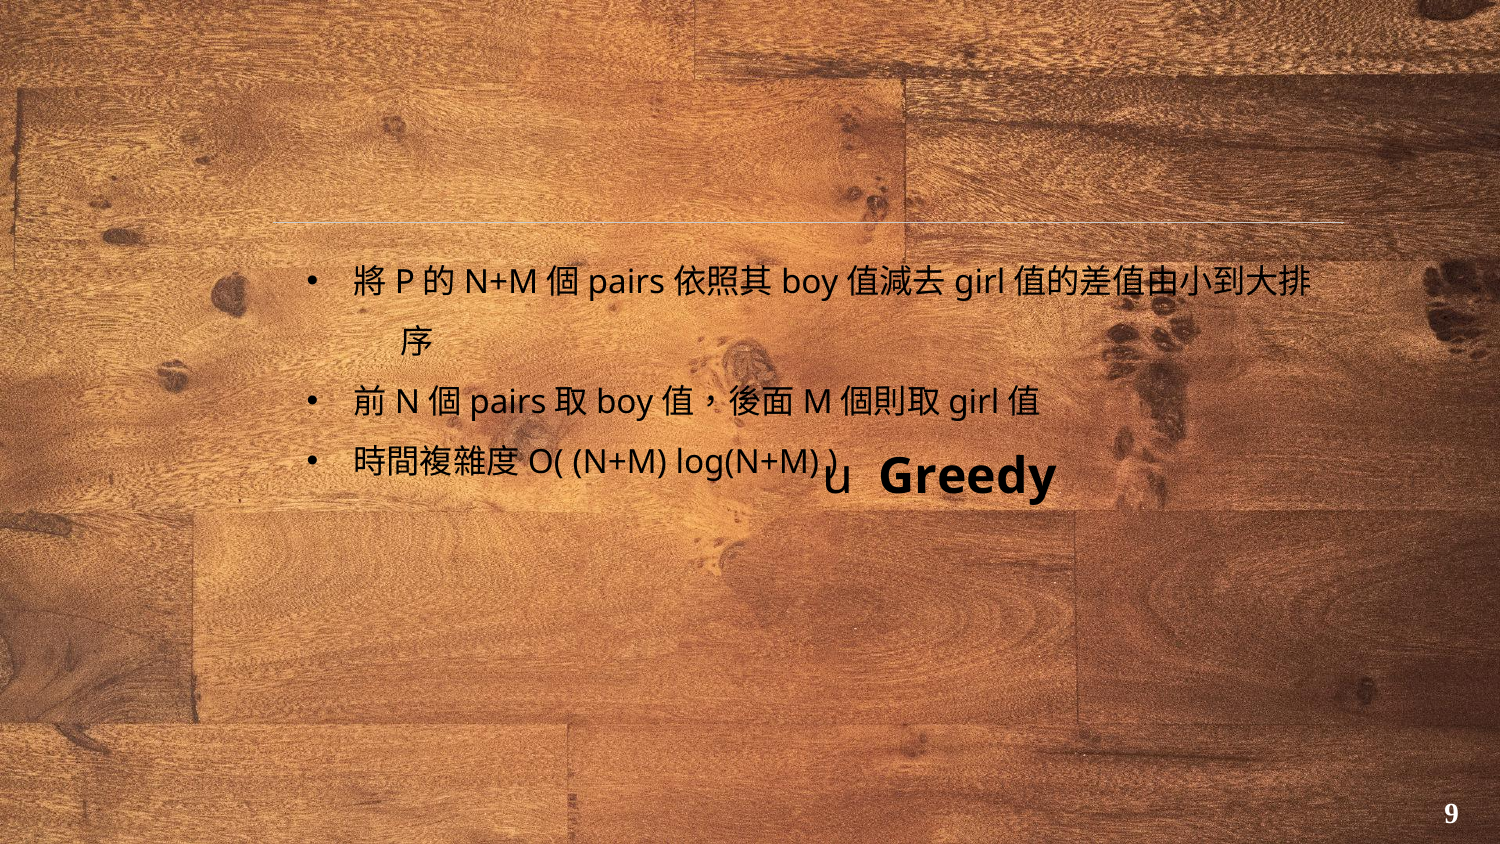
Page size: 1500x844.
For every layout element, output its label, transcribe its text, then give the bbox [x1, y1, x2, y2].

title Greedy [255, 117, 1341, 233]
text_box 將P的N+M個pairs依照其boy值減去girl值的差值由小到大排序 前N個pairs取boy值，後面M個則取girl值 時間複雜度O( (N+M) log(N+M) ) [291, 232, 1361, 483]
slide_number 7 [1429, 779, 1500, 844]
